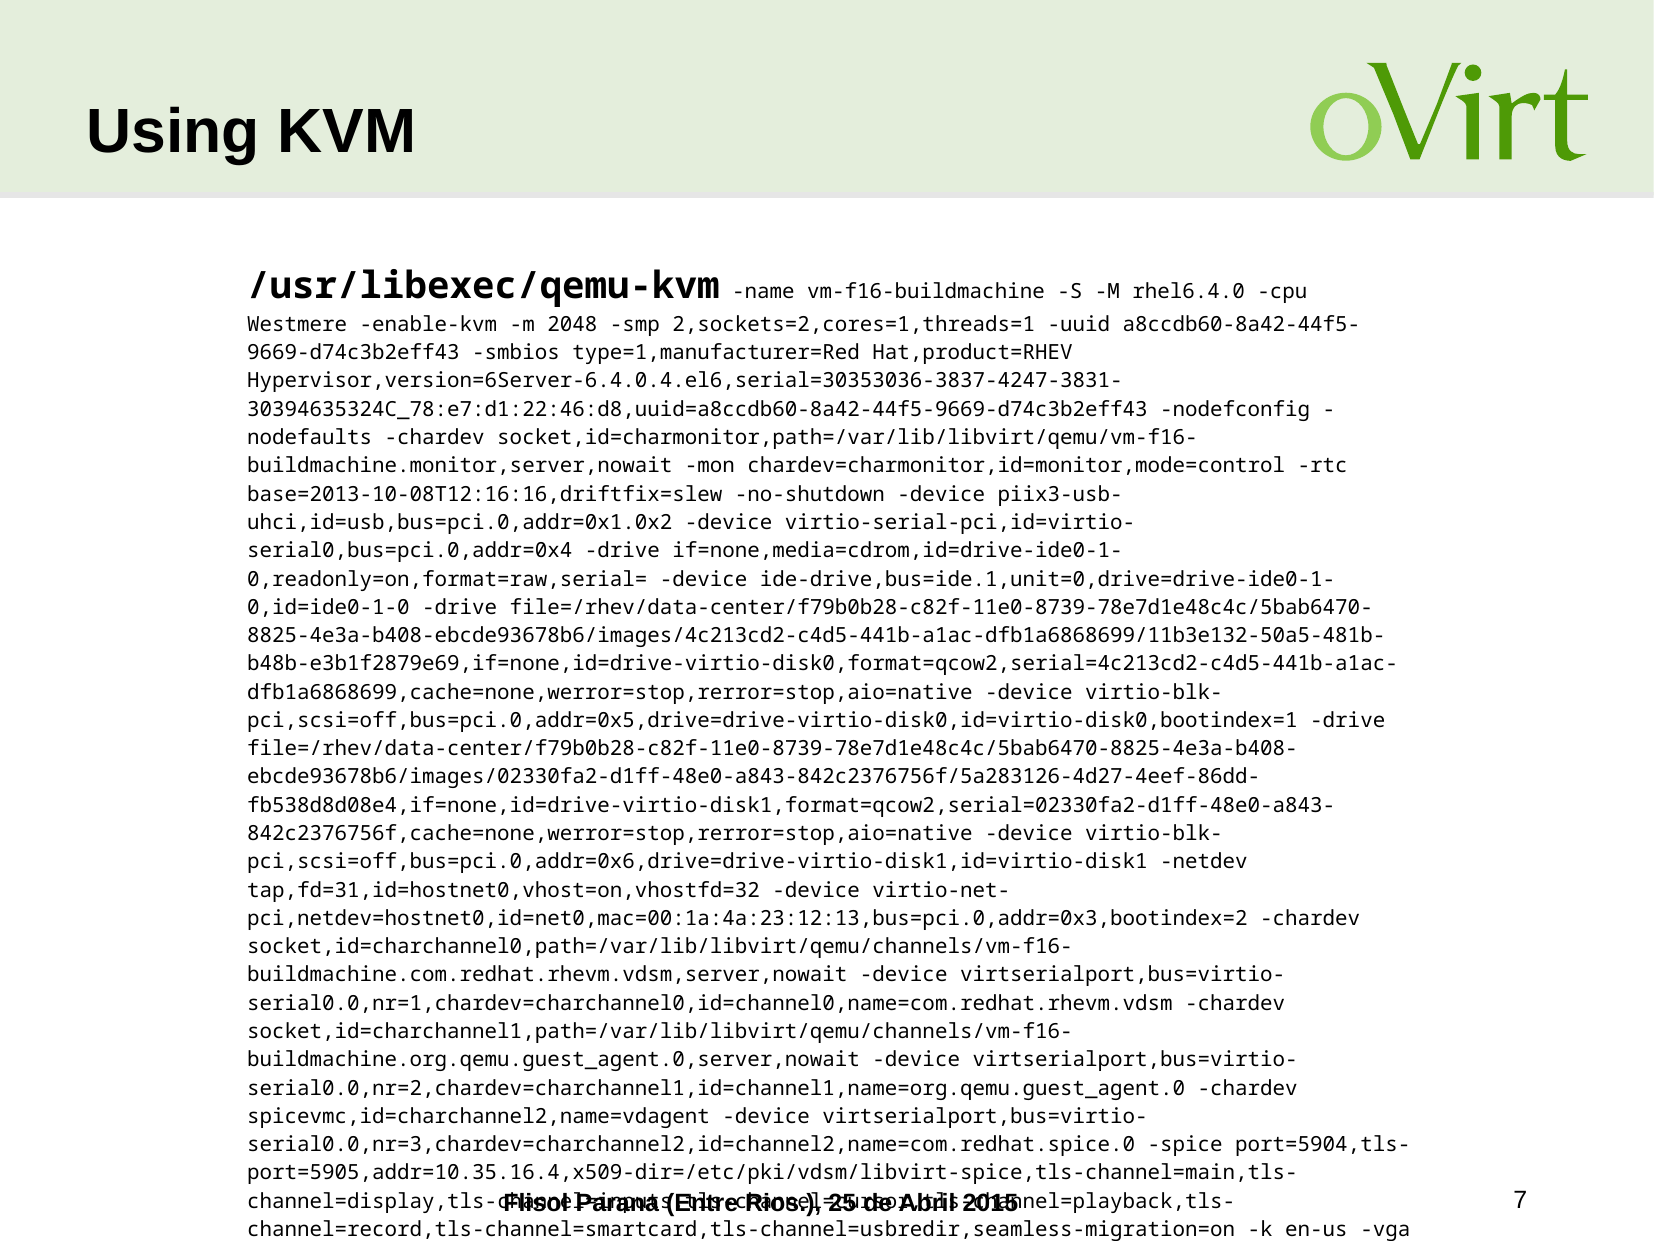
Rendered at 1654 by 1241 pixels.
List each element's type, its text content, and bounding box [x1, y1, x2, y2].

title Using KVM [86, 36, 1307, 225]
text_box /usr/libexec/qemu-kvm -name vm-f16-buildmachine -S -M rhel6.4.0 -cpu Westmere -enable-kvm -m 2048 -smp 2,sockets=2,cores=1,threads=1 -uuid a8ccdb60-8a42-44f5-9669-d74c3b2eff43 -smbios type=1,manufacturer=Red Hat,product=RHEV Hypervisor,version=6Server-6.4.0.4.el6,serial=30353036-3837-4247-3831-30394635324C_78:e7:d1:22:46:d8,uuid=a8ccdb60-8a42-44f5-9669-d74c3b2eff43 -nodefconfig -nodefaults -chardev socket,id=charmonitor,path=/var/lib/libvirt/qemu/vm-f16-buildmachine.monitor,server,nowait -mon chardev=charmonitor,id=monitor,mode=control -rtc base=2013-10-08T12:16:16,driftfix=slew -no-shutdown -device piix3-usb-uhci,id=usb,bus=pci.0,addr=0x1.0x2 -device virtio-serial-pci,id=virtio-serial0,bus=pci.0,addr=0x4 -drive if=none,media=cdrom,id=drive-ide0-1-0,readonly=on,format=raw,serial= -device ide-drive,bus=ide.1,unit=0,drive=drive-ide0-1-0,id=ide0-1-0 -drive file=/rhev/data-center/f79b0b28-c82f-11e0-8739-78e7d1e48c4c/5bab6470-8825-4e3a-b408-ebcde93678b6/images/4c213cd2-c4d5-441b-a1ac-dfb1a6868699/11b3e132-50a5-481b-b48b-e3b1f2879e69,if=none,id=drive-virtio-disk0,format=qcow2,serial=4c213cd2-c4d5-441b-a1ac-dfb1a6868699,cache=none,werror=stop,rerror=stop,aio=native -device virtio-blk-pci,scsi=off,bus=pci.0,addr=0x5,drive=drive-virtio-disk0,id=virtio-disk0,bootindex=1 -drive file=/rhev/data-center/f79b0b28-c82f-11e0-8739-78e7d1e48c4c/5bab6470-8825-4e3a-b408-ebcde93678b6/images/02330fa2-d1ff-48e0-a843-842c2376756f/5a283126-4d27-4eef-86dd-fb538d8d08e4,if=none,id=drive-virtio-disk1,format=qcow2,serial=02330fa2-d1ff-48e0-a843-842c2376756f,cache=none,werror=stop,rerror=stop,aio=native -device virtio-blk-pci,scsi=off,bus=pci.0,addr=0x6,drive=drive-virtio-disk1,id=virtio-disk1 -netdev tap,fd=31,id=hostnet0,vhost=on,vhostfd=32 -device virtio-net-pci,netdev=hostnet0,id=net0,mac=00:1a:4a:23:12:13,bus=pci.0,addr=0x3,bootindex=2 -chardev socket,id=charchannel0,path=/var/lib/libvirt/qemu/channels/vm-f16-buildmachine.com.redhat.rhevm.vdsm,server,nowait -device virtserialport,bus=virtio-serial0.0,nr=1,chardev=charchannel0,id=channel0,name=com.redhat.rhevm.vdsm -chardev socket,id=charchannel1,path=/var/lib/libvirt/qemu/channels/vm-f16-buildmachine.org.qemu.guest_agent.0,server,nowait -device virtserialport,bus=virtio-serial0.0,nr=2,chardev=charchannel1,id=channel1,name=org.qemu.guest_agent.0 -chardev spicevmc,id=charchannel2,name=vdagent -device virtserialport,bus=virtio-serial0.0,nr=3,chardev=charchannel2,id=channel2,name=com.redhat.spice.0 -spice port=5904,tls-port=5905,addr=10.35.16.4,x509-dir=/etc/pki/vdsm/libvirt-spice,tls-channel=main,tls-channel=display,tls-channel=inputs,tls-channel=cursor,tls-channel=playback,tls-channel=record,tls-channel=smartcard,tls-channel=usbredir,seamless-migration=on -k en-us -vga qxl -global qxl-vga.ram_size=67108864 -global qxl-vga.vram_size=67108864 [232, 250, 1425, 1159]
